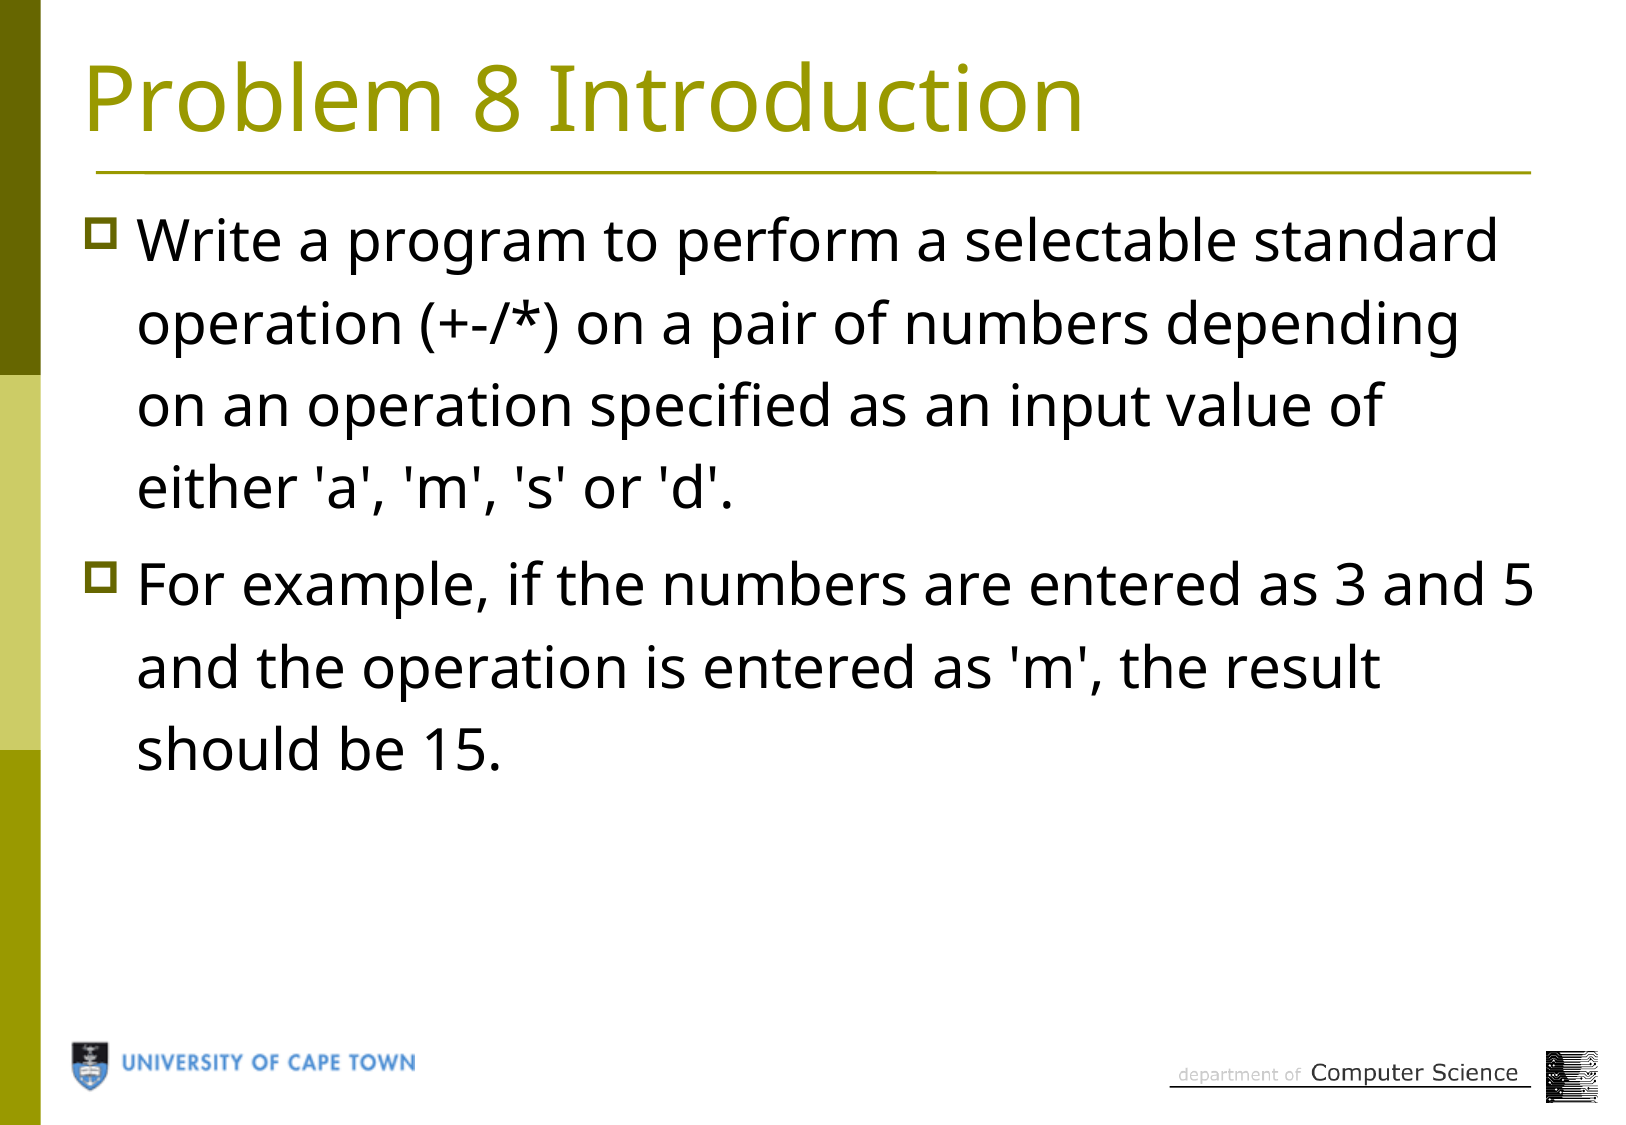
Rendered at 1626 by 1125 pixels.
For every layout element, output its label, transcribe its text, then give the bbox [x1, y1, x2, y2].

picture [1546, 1051, 1598, 1103]
title Problem 8 Introduction [81, 36, 1543, 165]
list Write a program to perform a selectable standard operation (+-/*) on a pair of numbers depending on an operation specified as an input value of either 'a', 'm', 's' or 'd'. For example, if the numbers are entered as 3 and 5 and the operation is entered as 'm', the result should be 15. [81, 196, 1543, 991]
picture [1169, 1043, 1532, 1091]
picture [61, 1024, 415, 1103]
